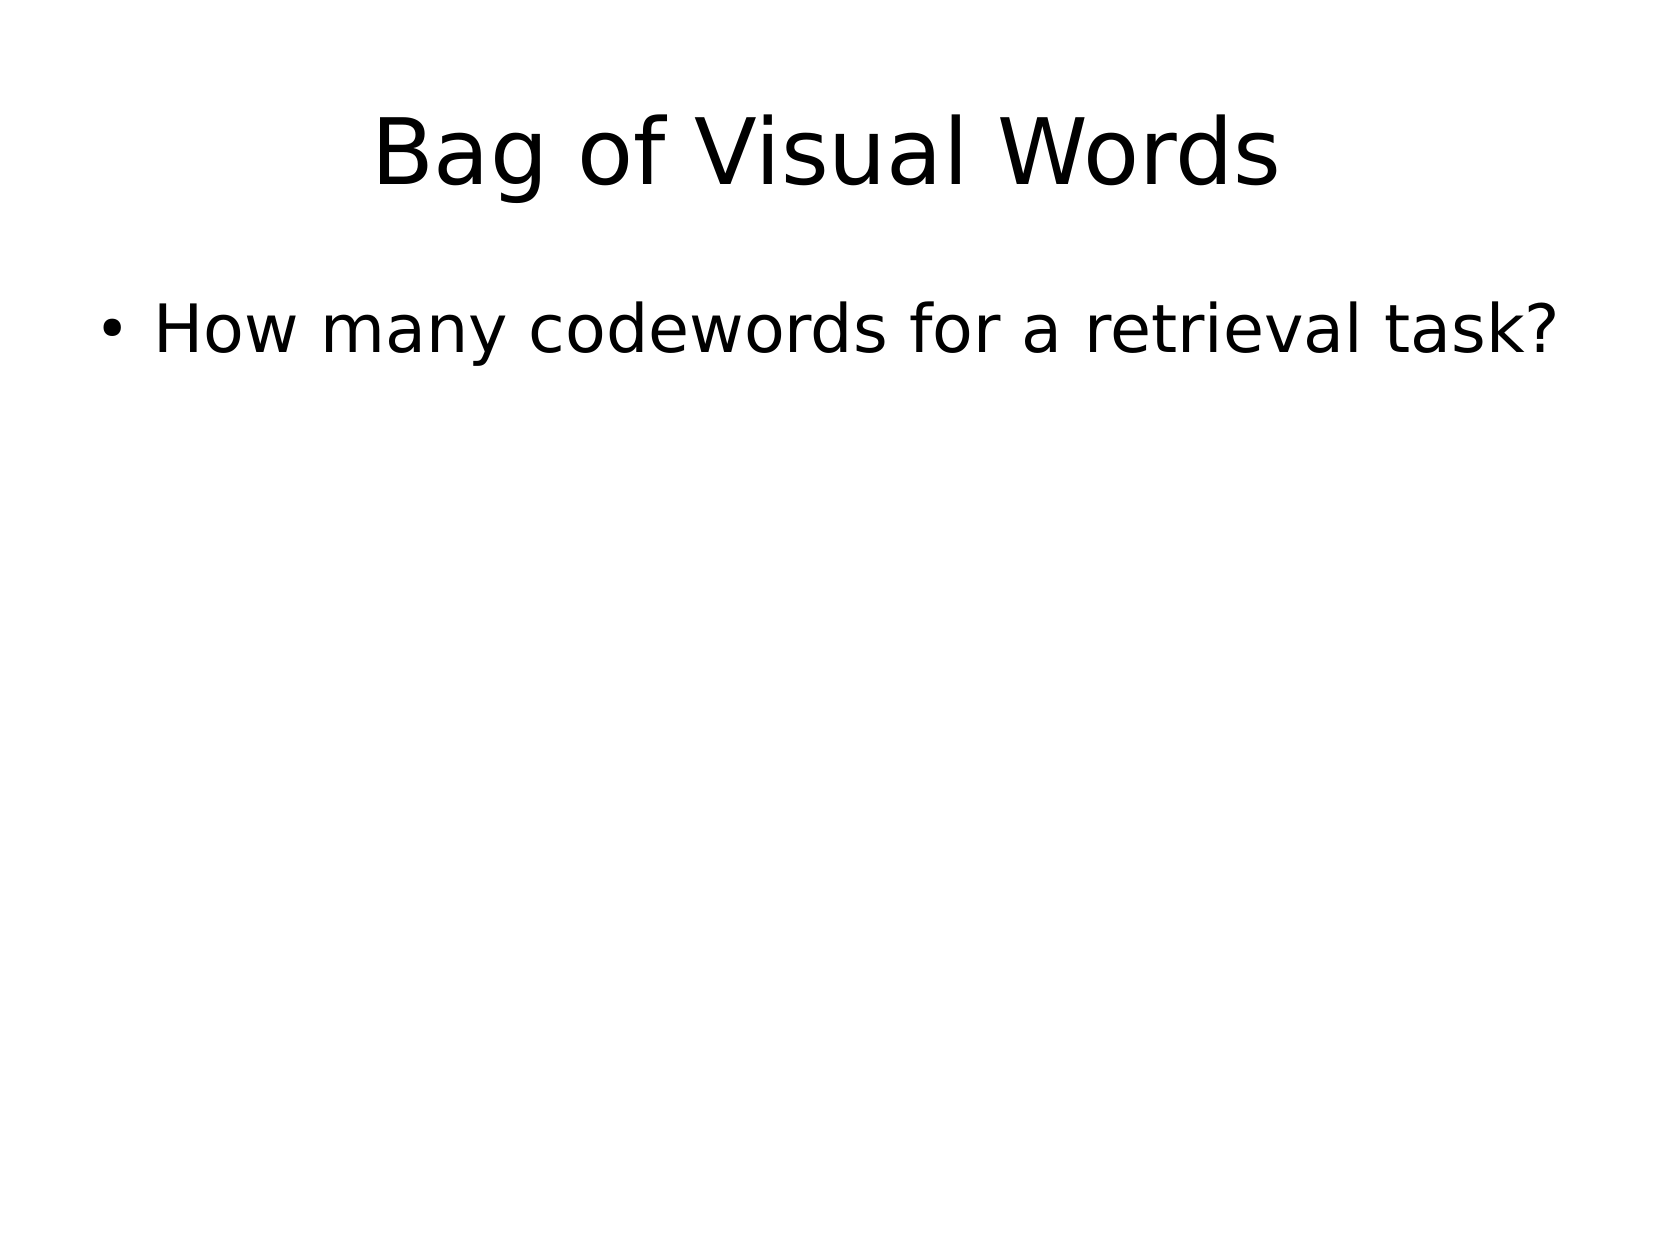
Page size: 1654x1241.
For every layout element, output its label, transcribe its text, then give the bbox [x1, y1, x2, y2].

list How many codewords for a retrieval task? [82, 290, 1571, 1010]
title Bag of Visual Words [82, 49, 1571, 257]
